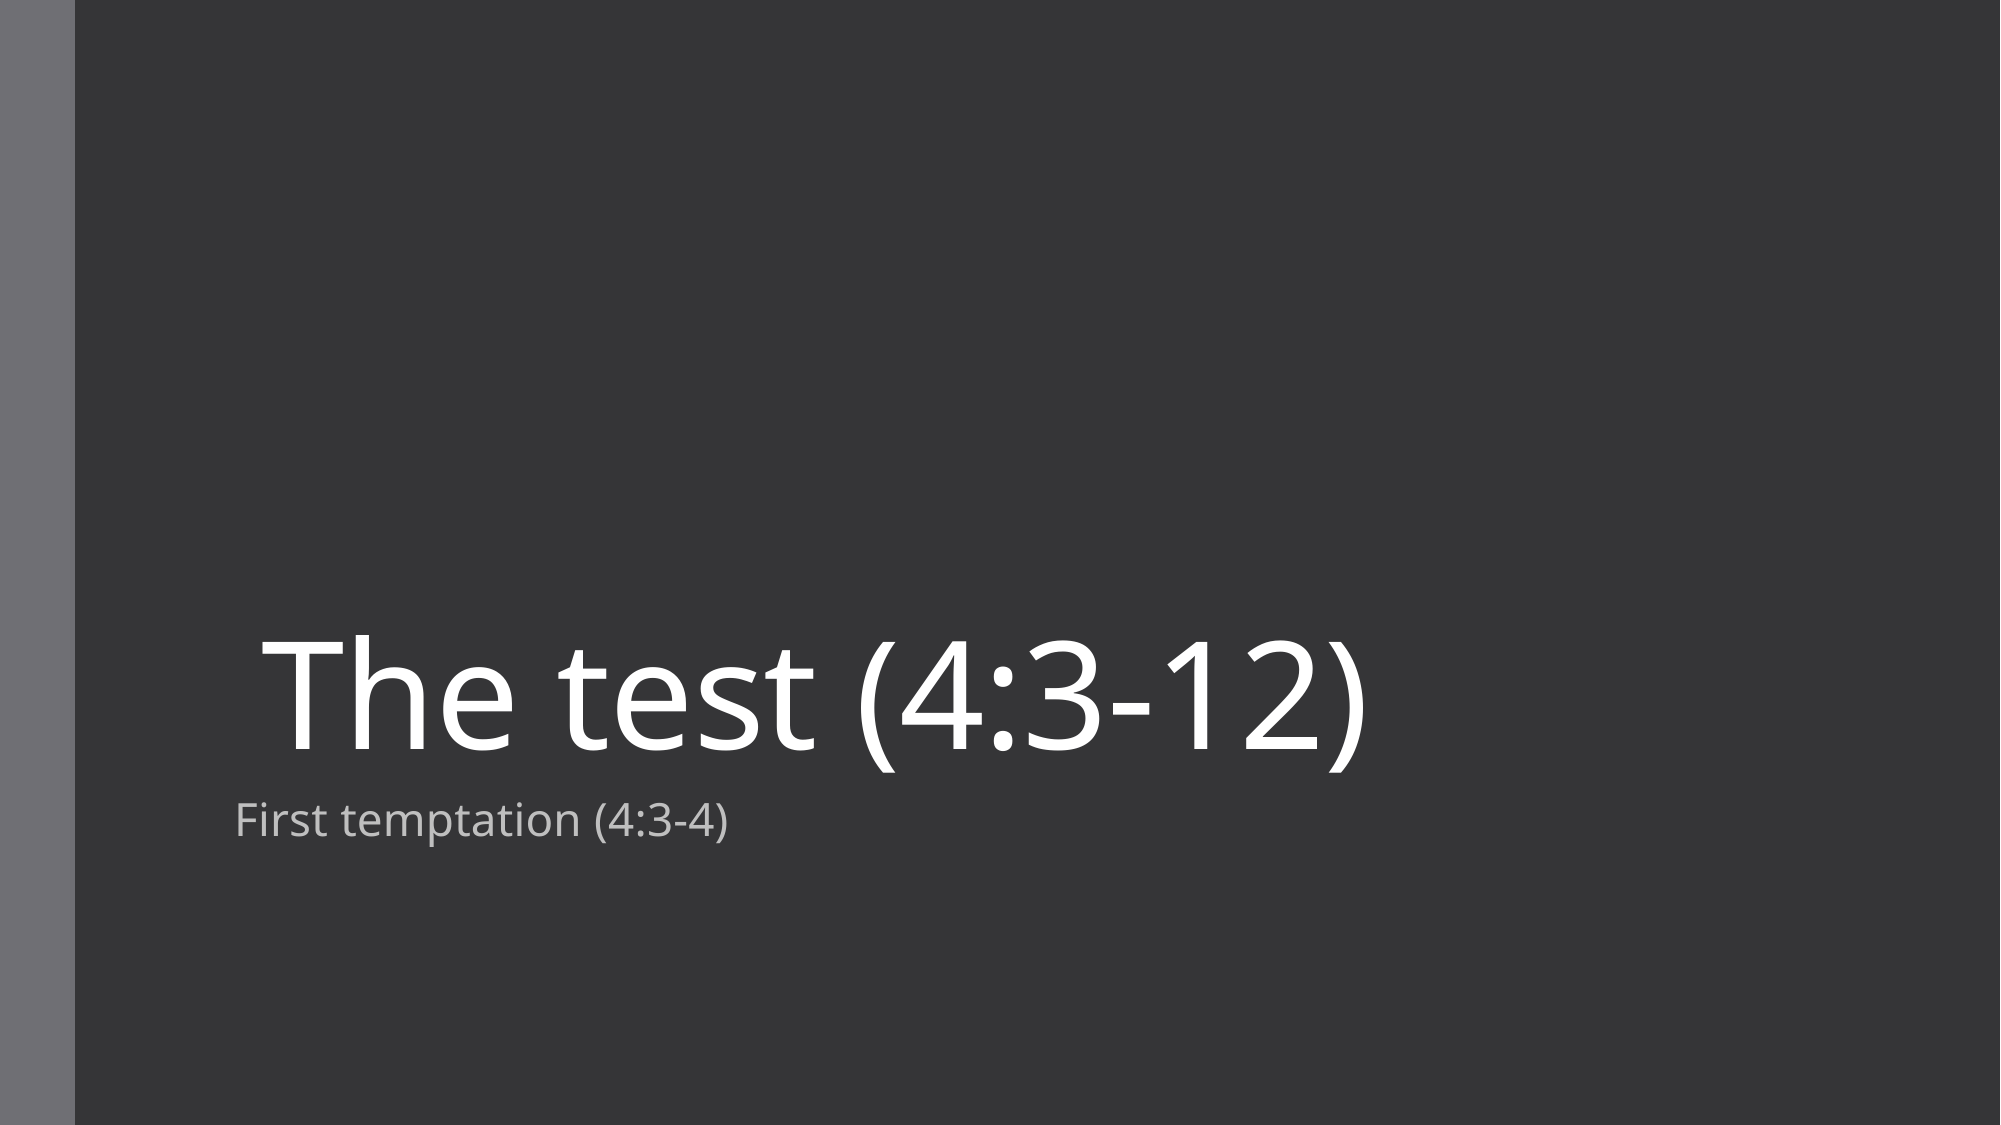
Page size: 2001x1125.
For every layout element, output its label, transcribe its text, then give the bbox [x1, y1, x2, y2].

title The test (4:3-12) [206, 124, 1752, 787]
subtitle First temptation (4:3-4) [206, 787, 1752, 1066]
